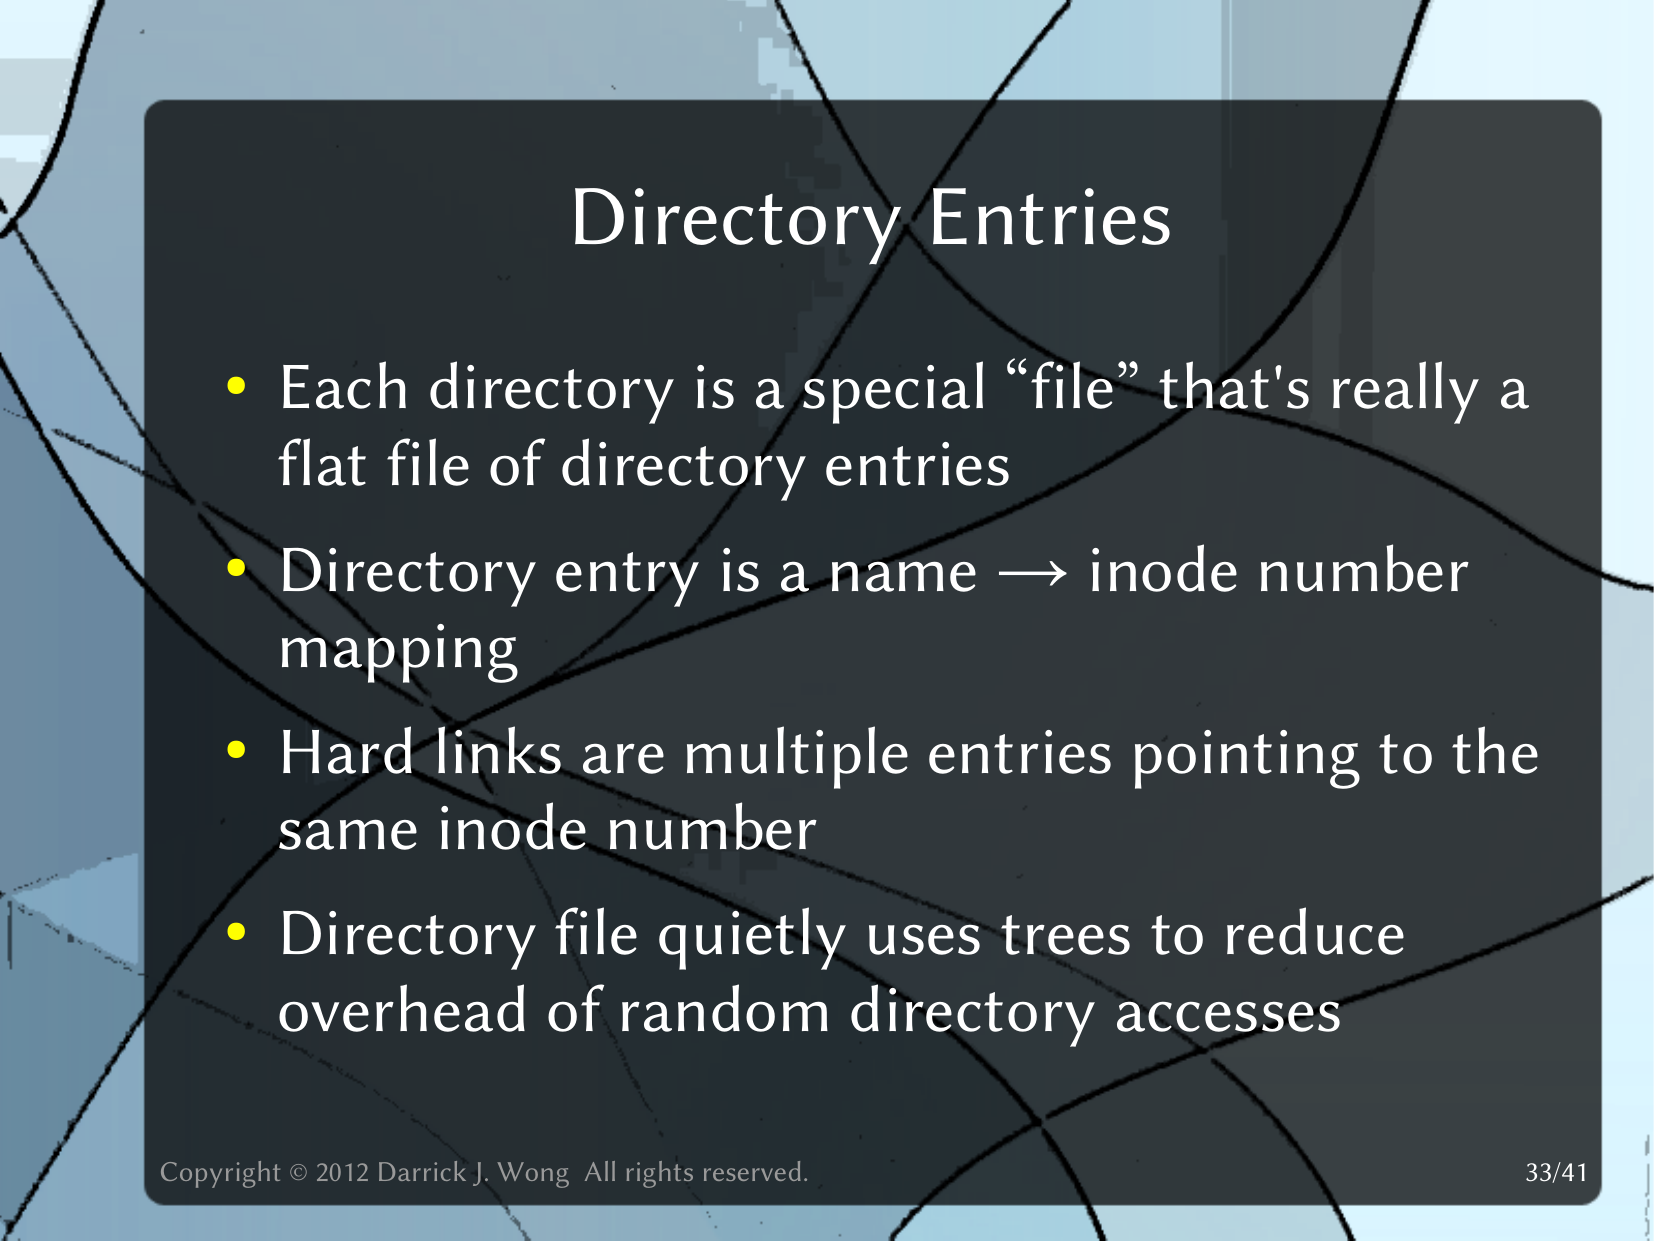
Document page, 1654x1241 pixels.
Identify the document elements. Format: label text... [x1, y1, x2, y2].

title Directory Entries [159, 108, 1583, 325]
list Each directory is a special “file” that's really a flat file of directory entries Directory entry is a name → inode number mapping Hard links are multiple entries pointing to the same inode number Directory file quietly uses trees to reduce overhead of random directory accesses [206, 349, 1571, 1069]
picture [0, 0, 1654, 1241]
